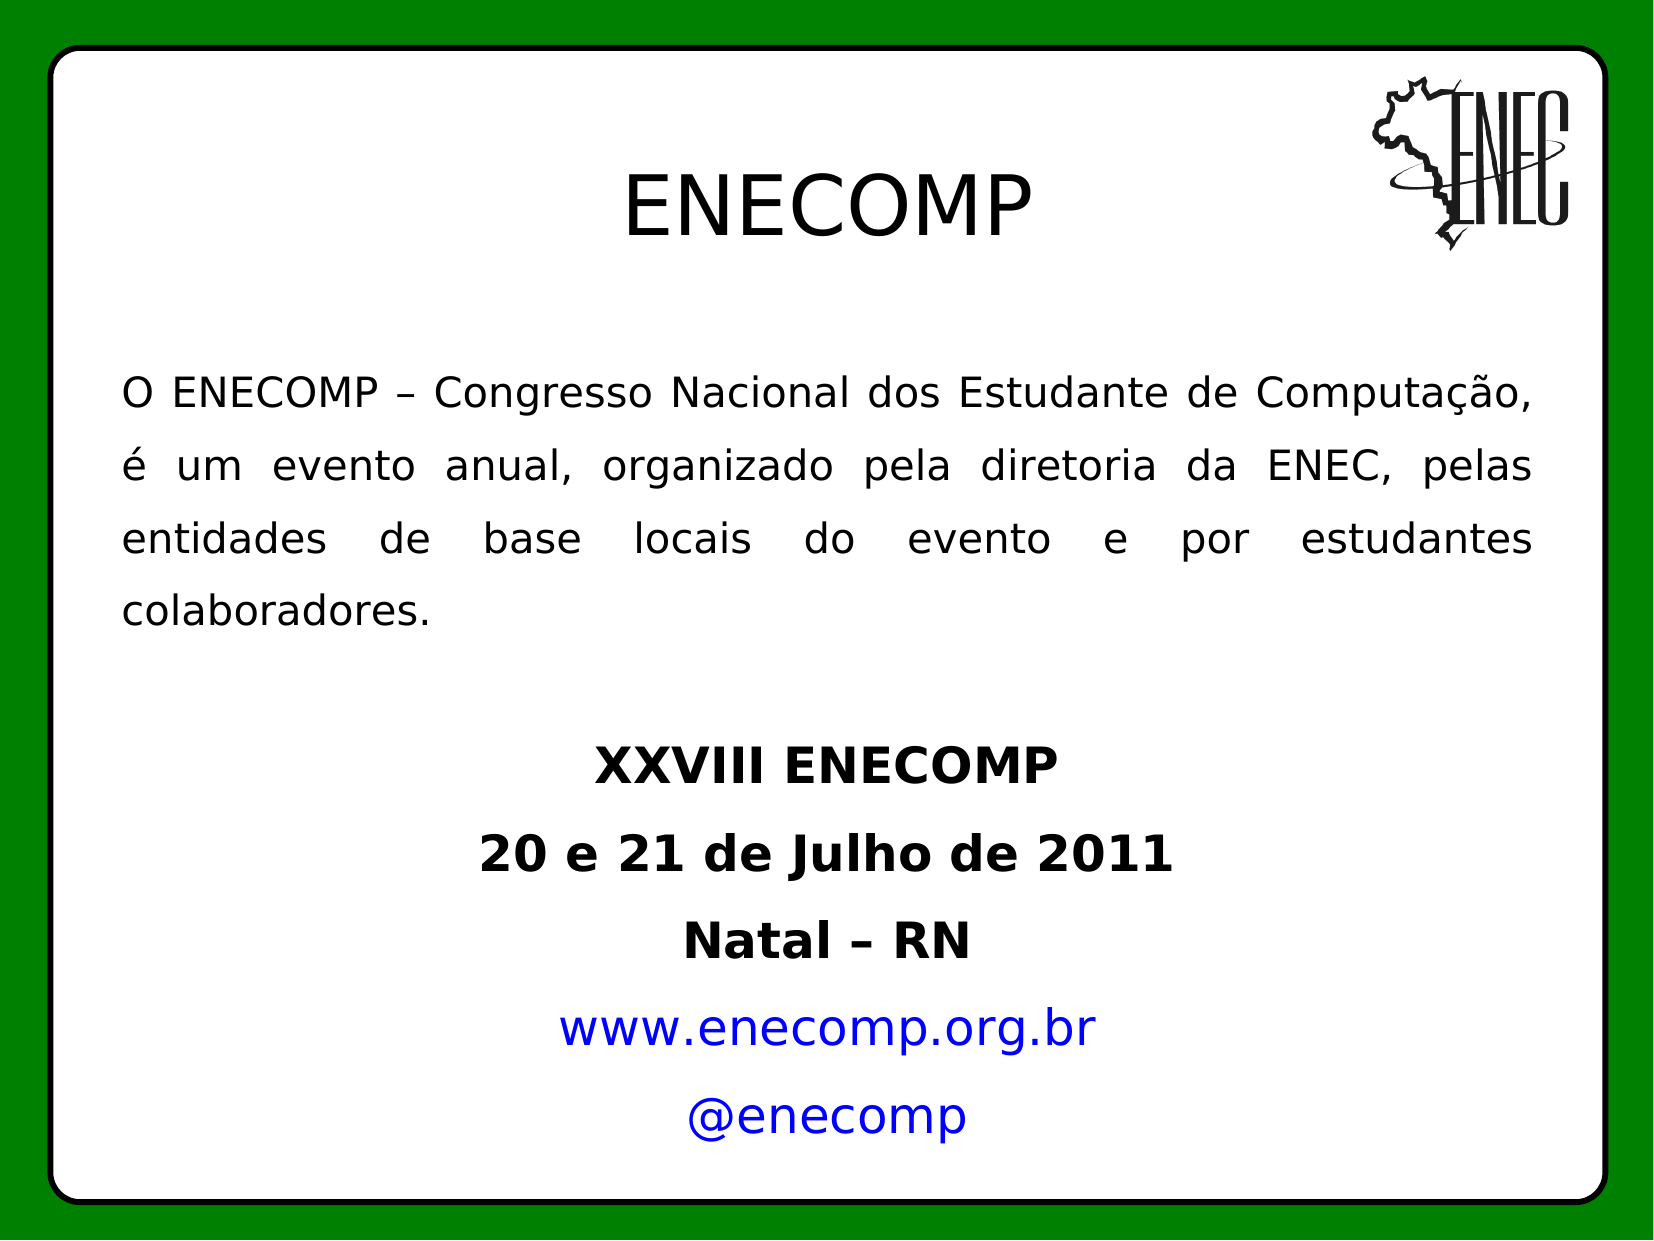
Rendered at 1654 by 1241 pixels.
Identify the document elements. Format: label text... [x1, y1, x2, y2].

picture [1367, 71, 1574, 273]
list O ENECOMP – Congresso Nacional dos Estudante de Computação, é um evento anual, organizado pela diretoria da ENEC, pelas entidades de base locais do evento e por estudantes colaboradores. XXVIII ENECOMP 20 e 21 de Julho de 2011 Natal – RN www.enecomp.org.br @enecomp [121, 344, 1534, 1127]
title ENECOMP [121, 102, 1534, 311]
